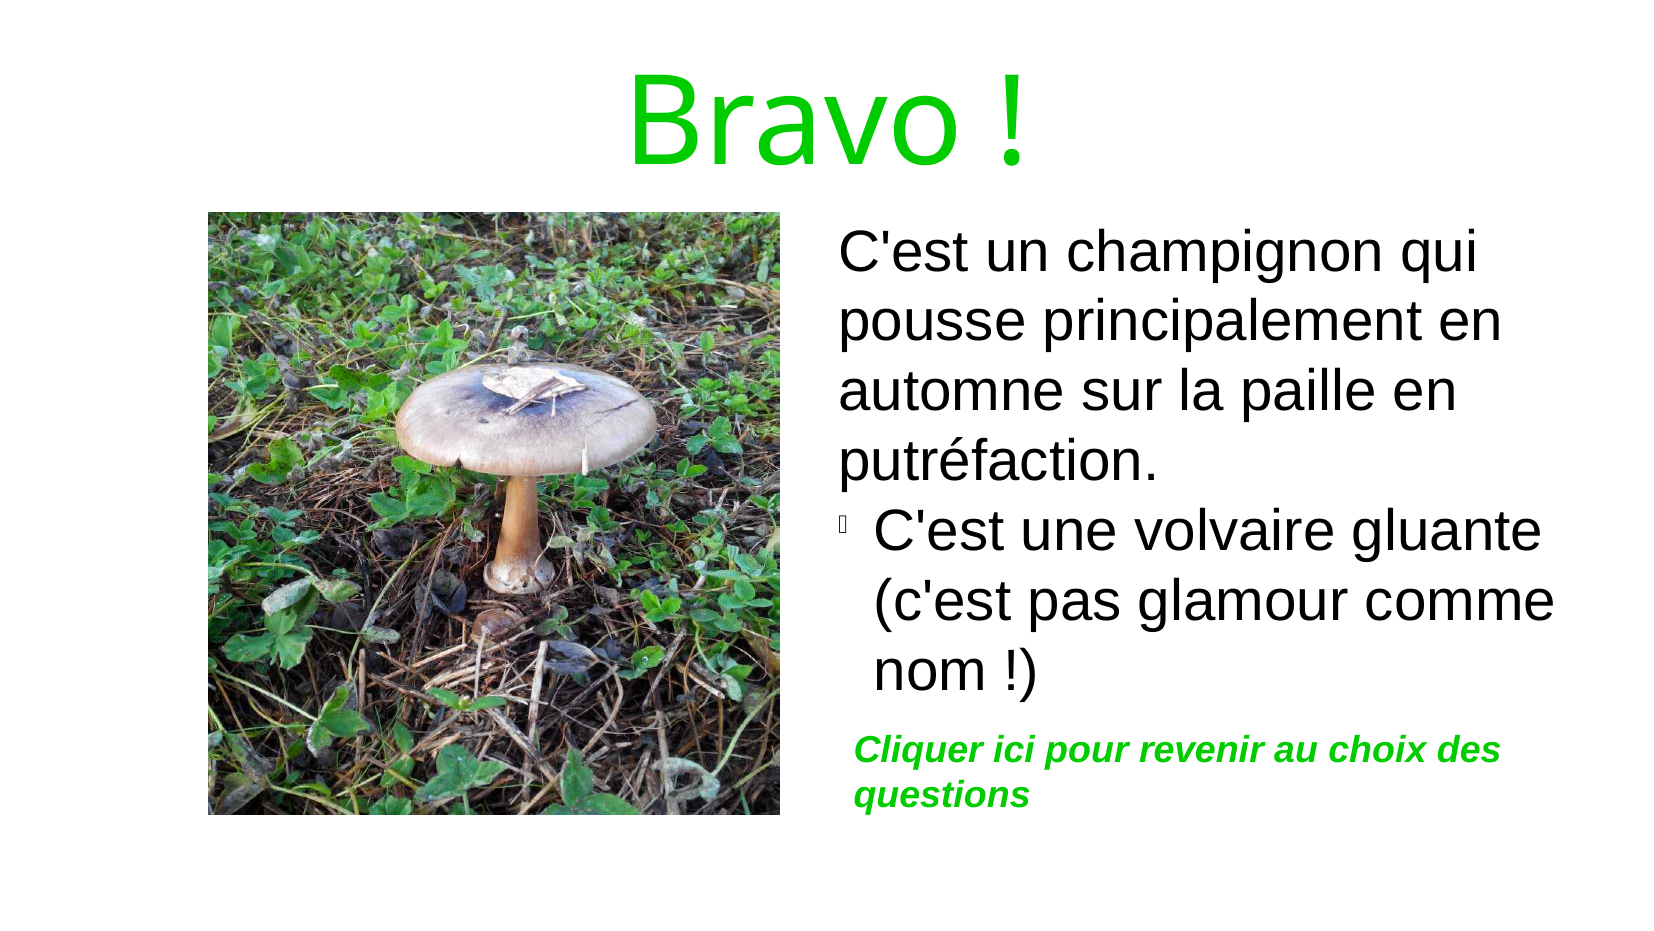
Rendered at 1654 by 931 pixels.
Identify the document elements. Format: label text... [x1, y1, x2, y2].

text_box C'est un champignon qui pousse principalement en automne sur la paille en putréfaction. C'est une volvaire gluante (c'est pas glamour comme nom !) [838, 212, 1565, 509]
text_box Cliquer ici pour revenir au choix des questions [838, 717, 1536, 792]
text_box Bravo ! [82, 37, 1571, 193]
picture [208, 212, 780, 815]
